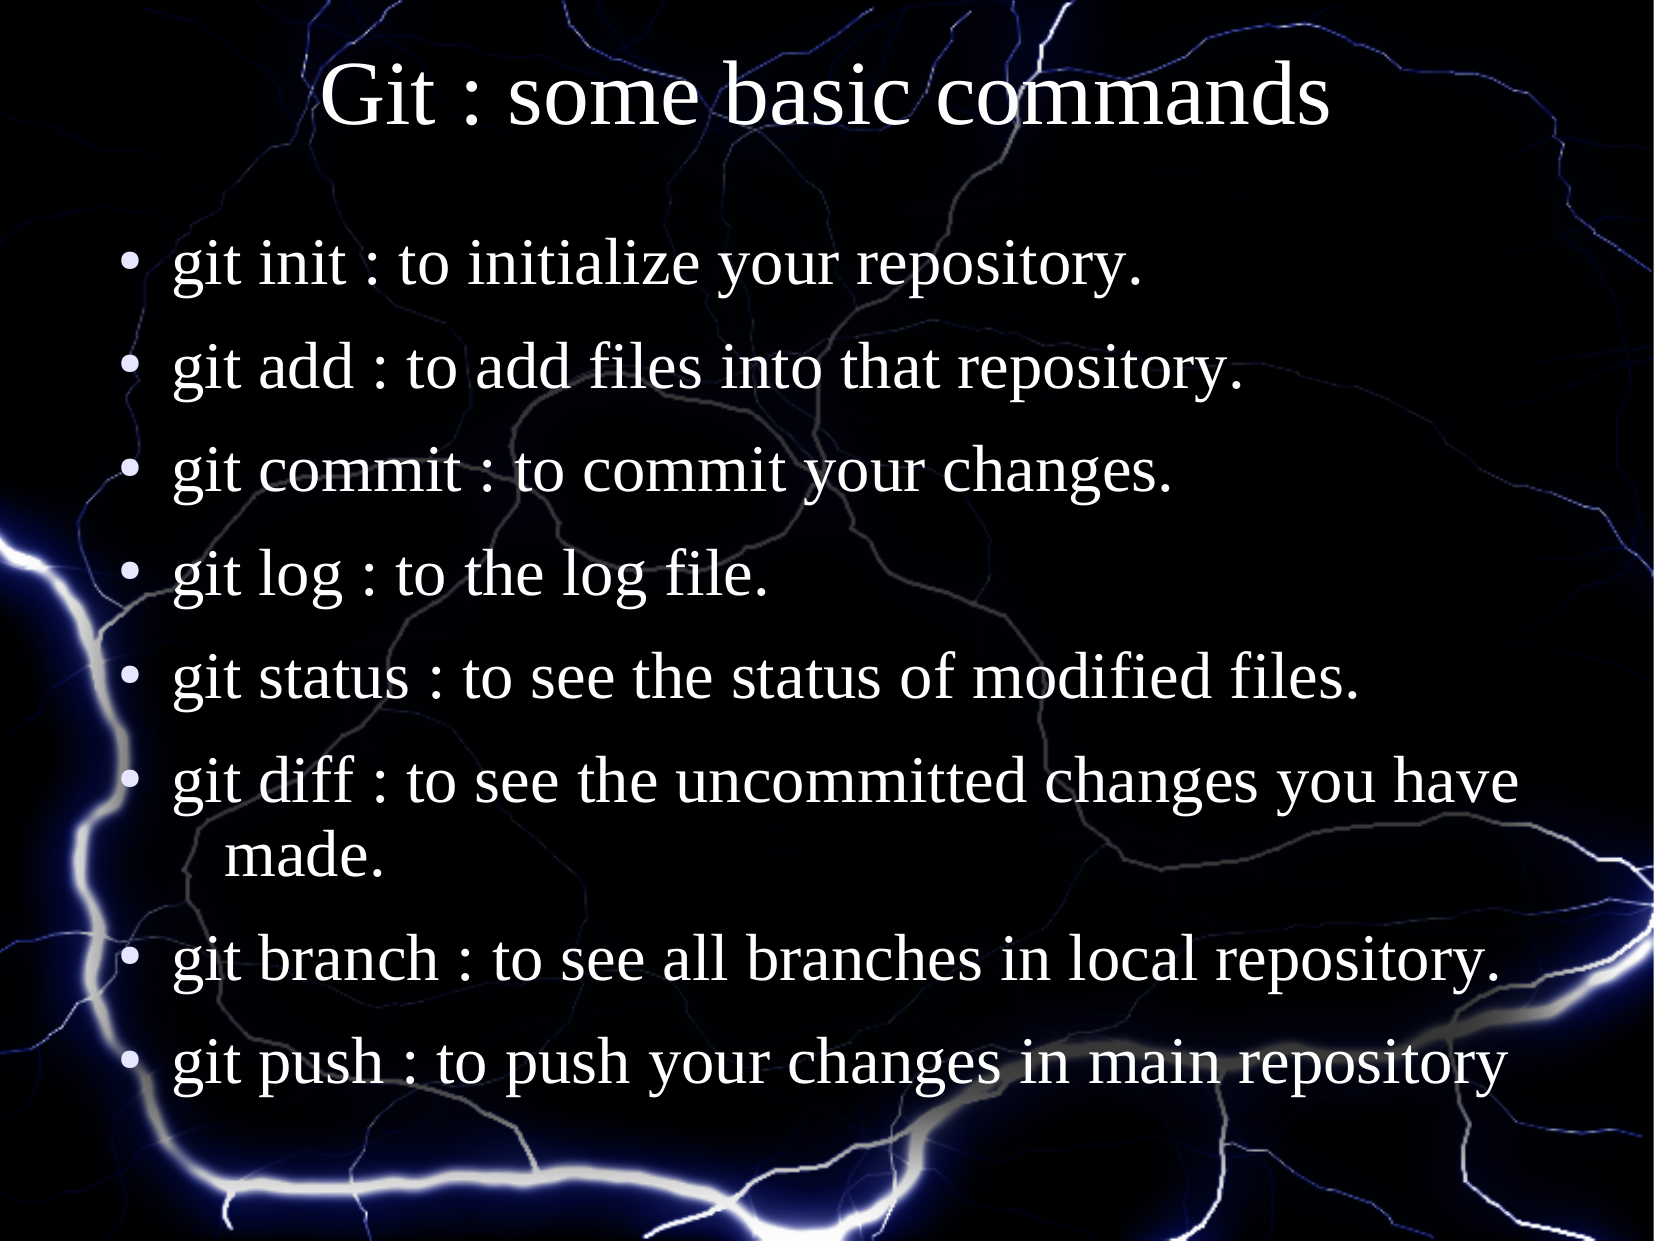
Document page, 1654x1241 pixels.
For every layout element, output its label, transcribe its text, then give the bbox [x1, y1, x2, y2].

list git init : to initialize your repository. git add : to add files into that repository. git commit : to commit your changes. git log : to the log file. git status : to see the status of modified files. git diff : to see the uncommitted changes you have made. git branch : to see all branches in local repository. git push : to push your changes in main repository [82, 225, 1571, 1164]
title Git : some basic commands [82, 0, 1571, 188]
picture [0, 0, 1654, 1241]
